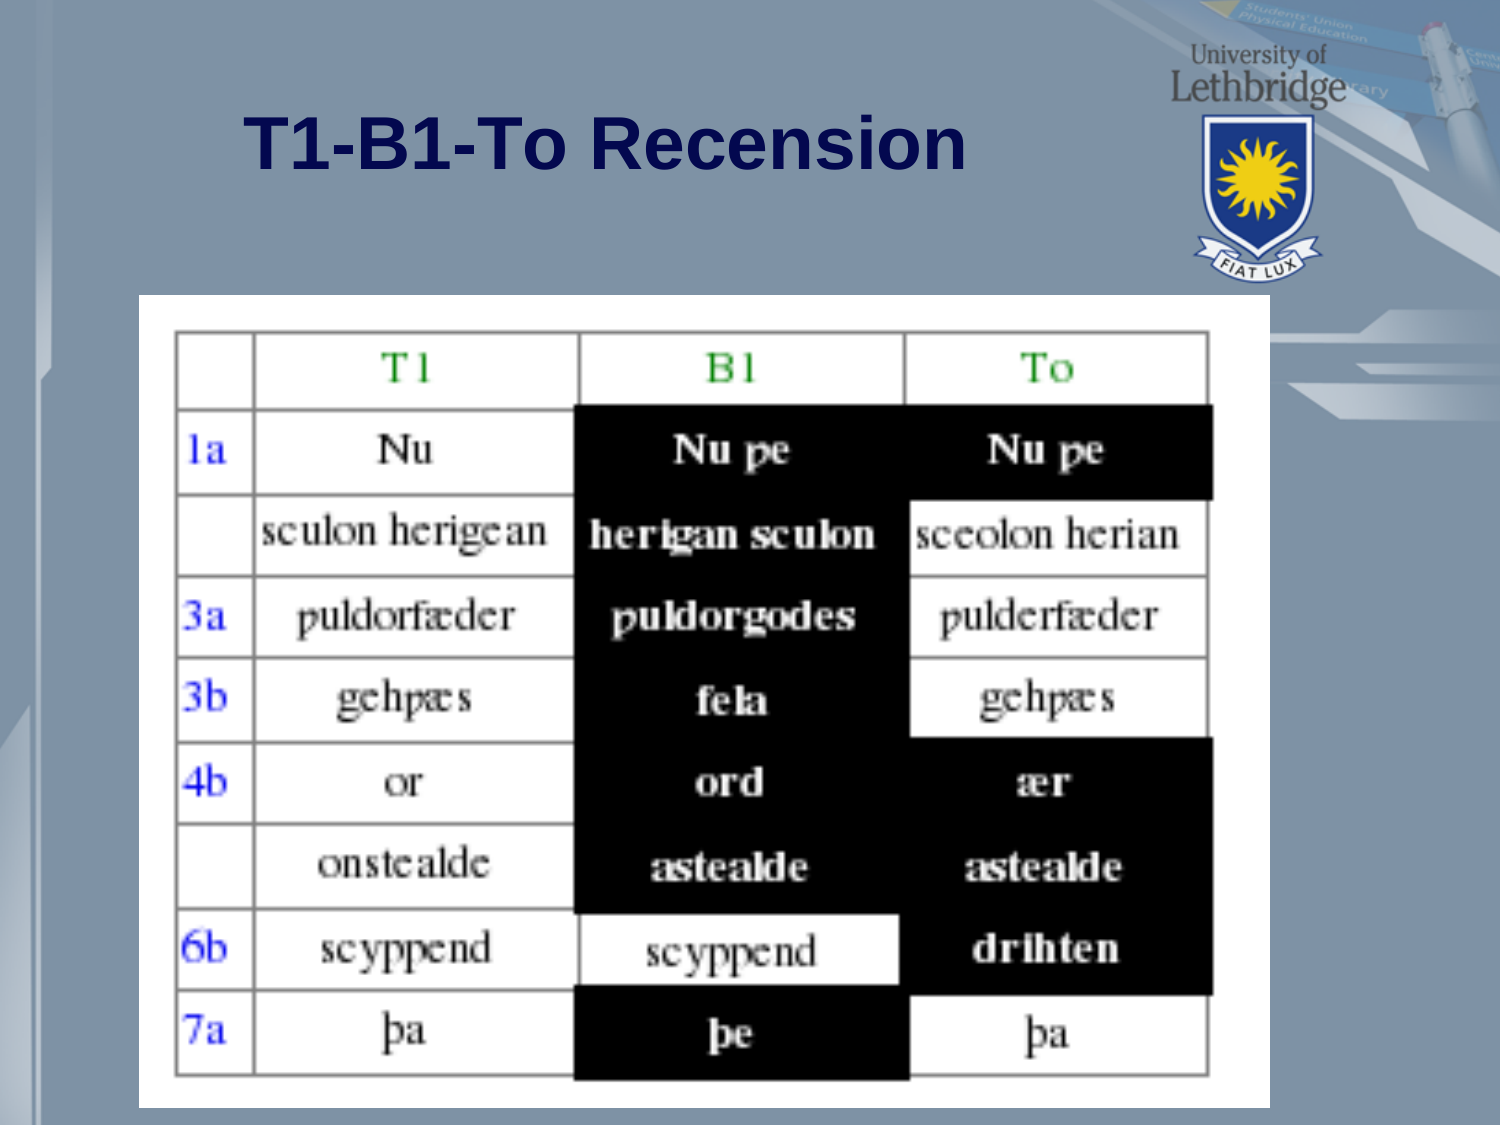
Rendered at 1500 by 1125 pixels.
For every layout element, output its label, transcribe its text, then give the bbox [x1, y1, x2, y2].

title T1-B1-To Recension [75, 53, 1138, 235]
picture [0, 0, 1500, 1125]
